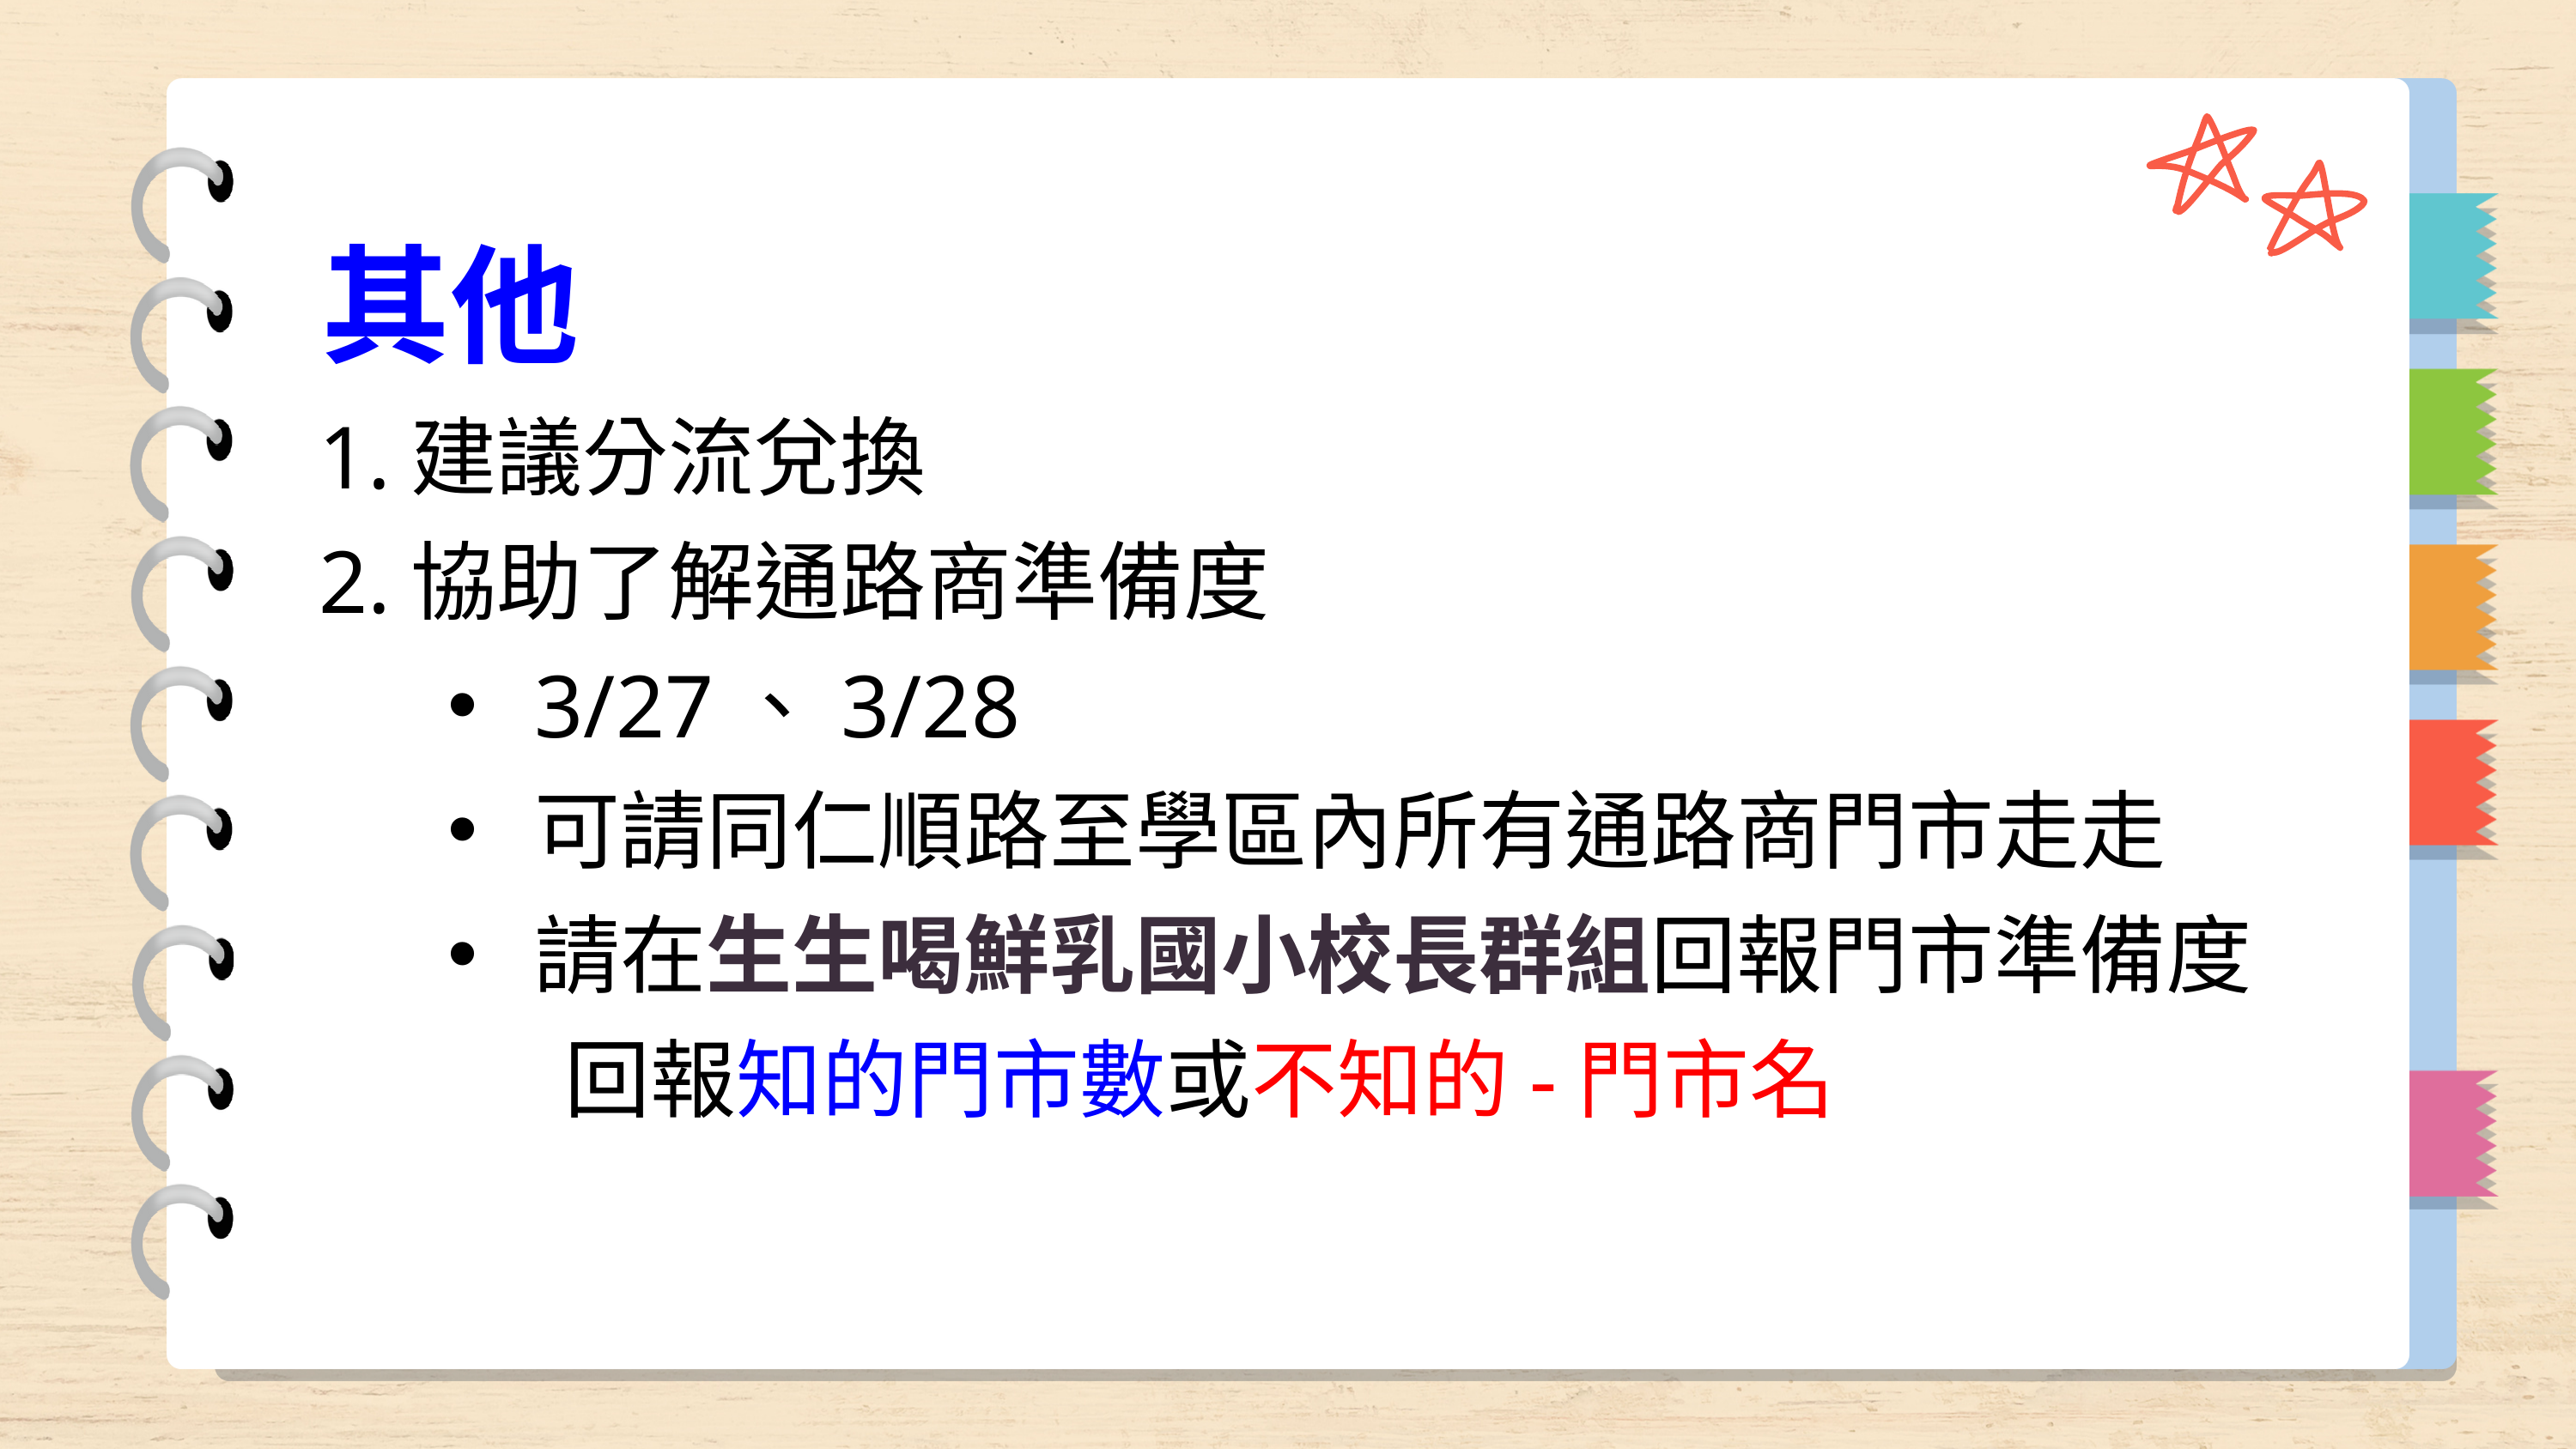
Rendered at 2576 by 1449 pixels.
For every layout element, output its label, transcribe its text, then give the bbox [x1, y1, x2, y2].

text_box [2146, 112, 2368, 258]
text_box [130, 148, 234, 1301]
text_box 其他 [321, 224, 2281, 381]
text_box 1.建議分流兌換 2.協助了解通路商準備度 3/27、3/28 可請同仁順路至學區內所有通路商門市走走 請在生生喝鮮乳國小校長群組回報門市準備度 回報知的門市數或不知的-門市名 [306, 397, 2351, 1251]
